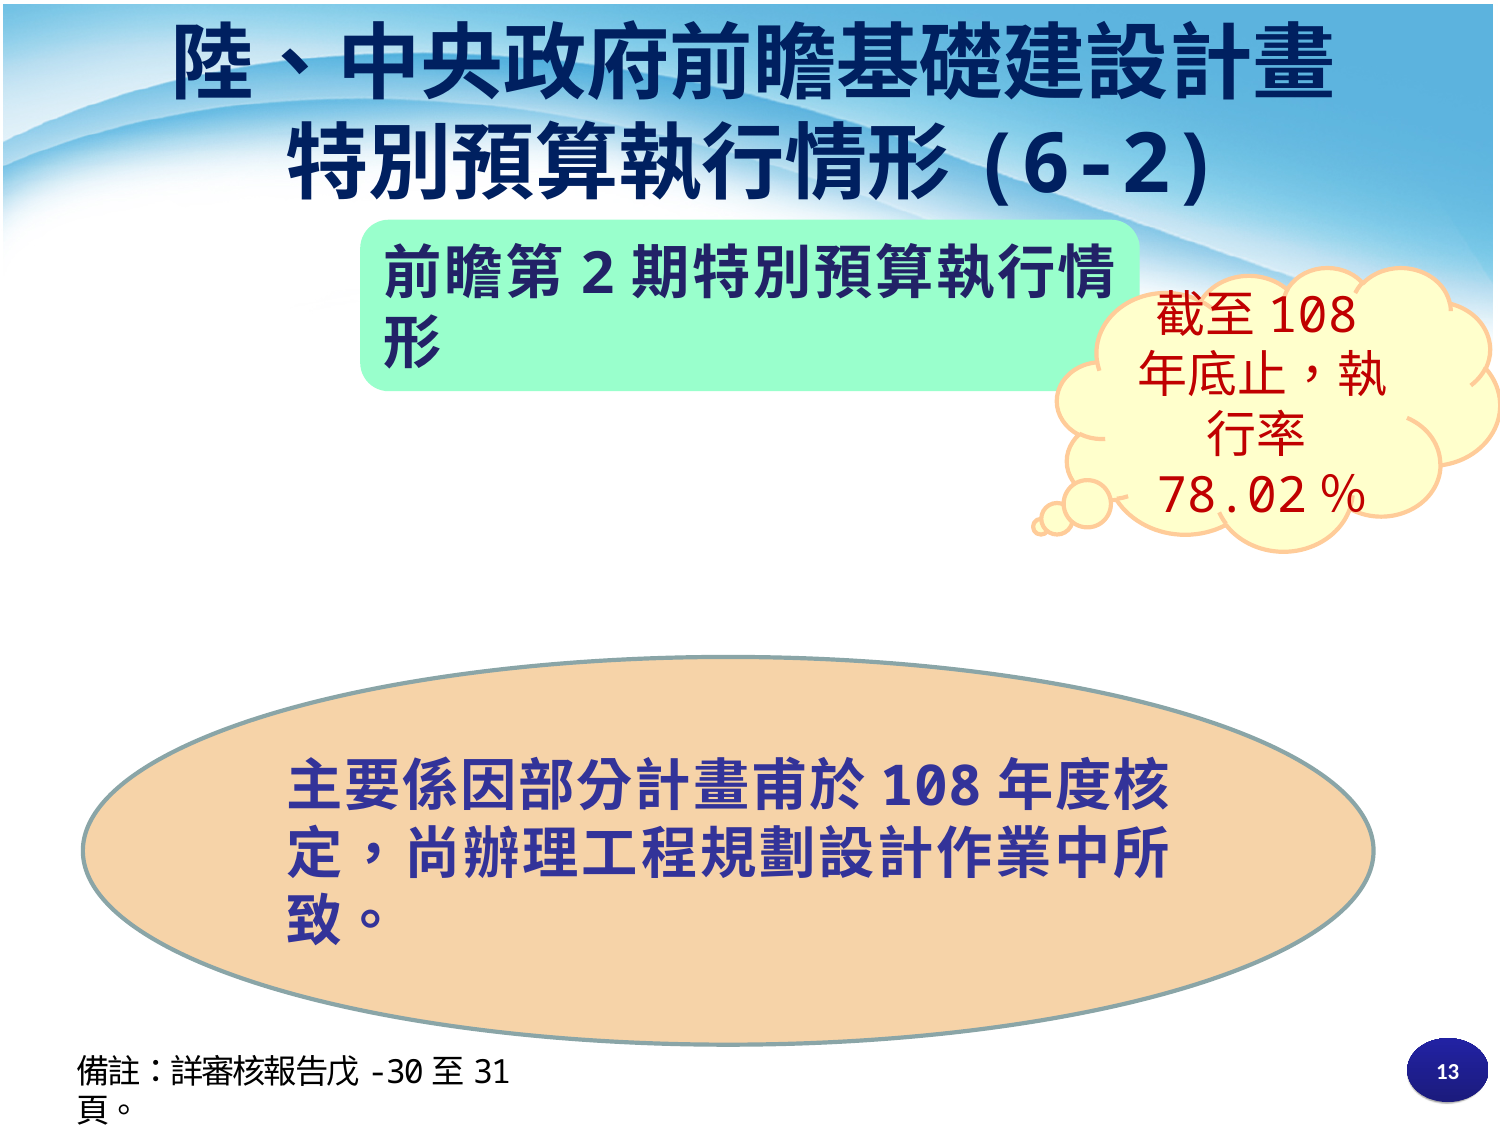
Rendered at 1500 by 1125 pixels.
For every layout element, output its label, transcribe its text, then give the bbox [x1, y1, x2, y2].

text_box 備註：詳審核報告戊-30至31頁。 [61, 1042, 561, 1125]
text_box 13 [1407, 1038, 1489, 1103]
text_box 前瞻第2期特別預算執行情形 [360, 219, 1140, 392]
text_box 主要係因部分計畫甫於108年度核定，尚辦理工程規劃設計作業中所致。 [82, 656, 1374, 1045]
picture [0, 0, 1498, 1124]
text_box 陸、中央政府前瞻基礎建設計畫 特別預算執行情形(6-2) [17, 1, 1489, 217]
text_box 截至108年底止，執行率78.02％ [1033, 267, 1500, 552]
